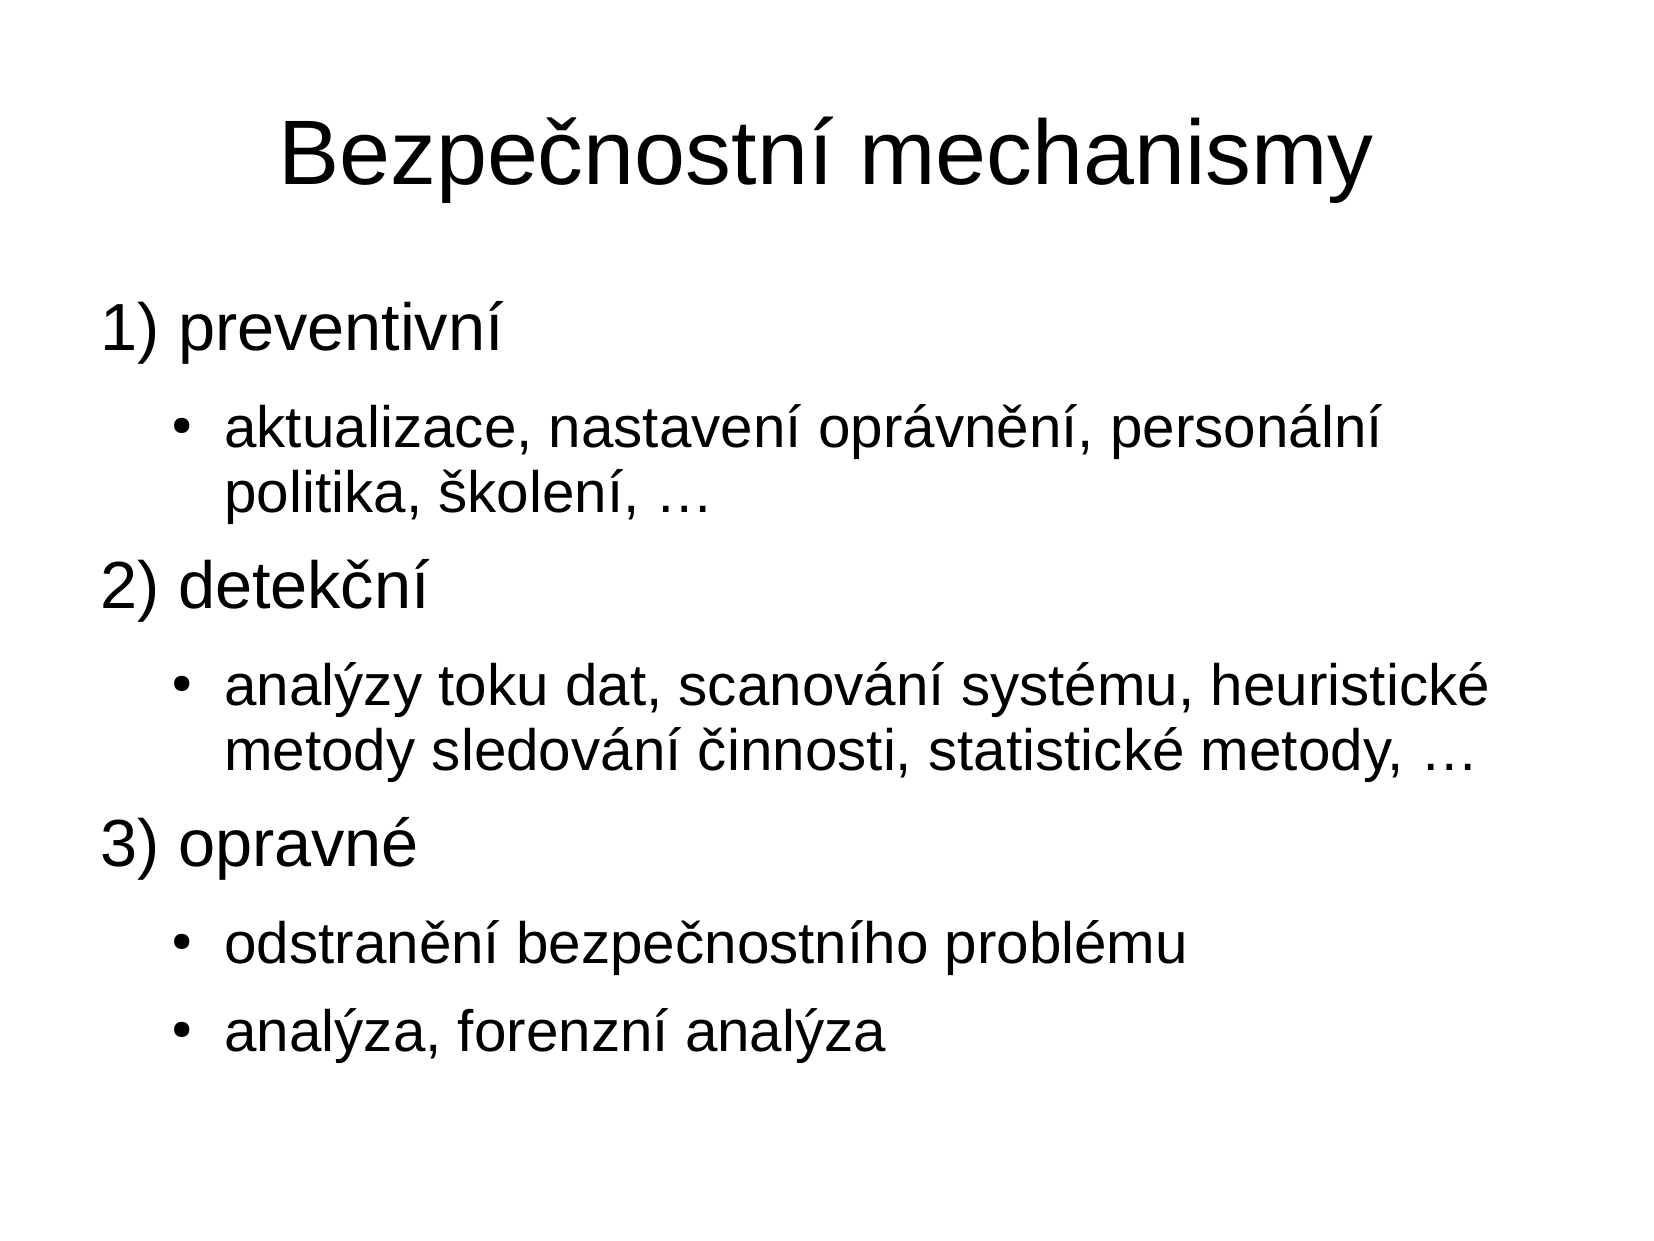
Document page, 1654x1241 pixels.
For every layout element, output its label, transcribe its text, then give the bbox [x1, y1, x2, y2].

list preventivní aktualizace, nastavení oprávnění, personální politika, školení, … detekční analýzy toku dat, scanování systému, heuristické metody sledování činnosti, statistické metody, … opravné odstranění bezpečnostního problému analýza, forenzní analýza [82, 290, 1571, 1094]
title Bezpečnostní mechanismy [82, 56, 1571, 250]
